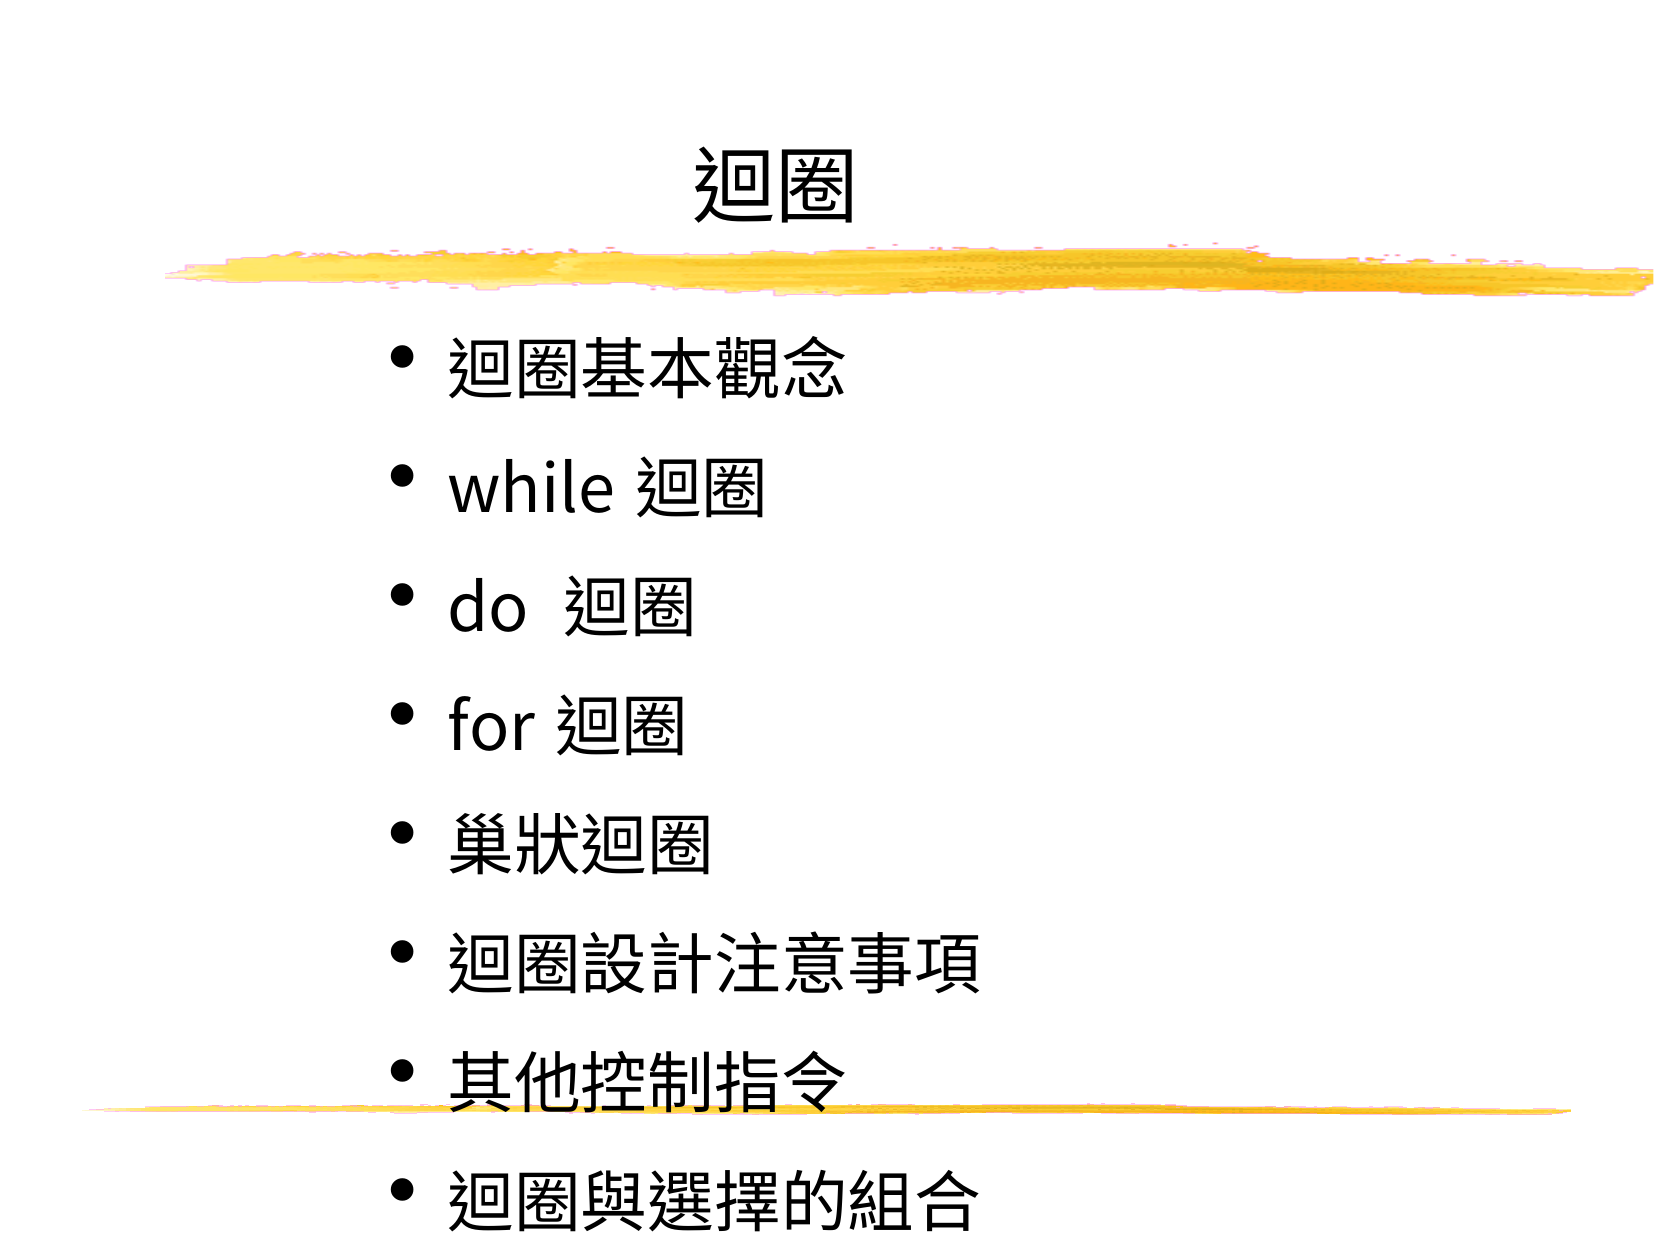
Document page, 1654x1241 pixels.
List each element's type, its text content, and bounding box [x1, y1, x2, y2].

picture [165, 237, 1654, 308]
picture [82, 1102, 1571, 1117]
title 迴圈 [73, 24, 1479, 249]
list 迴圈基本觀念 while迴圈 do 迴圈 for迴圈 巢狀迴圈 迴圈設計注意事項 其他控制指令 迴圈與選擇的組合 [376, 300, 1275, 1116]
